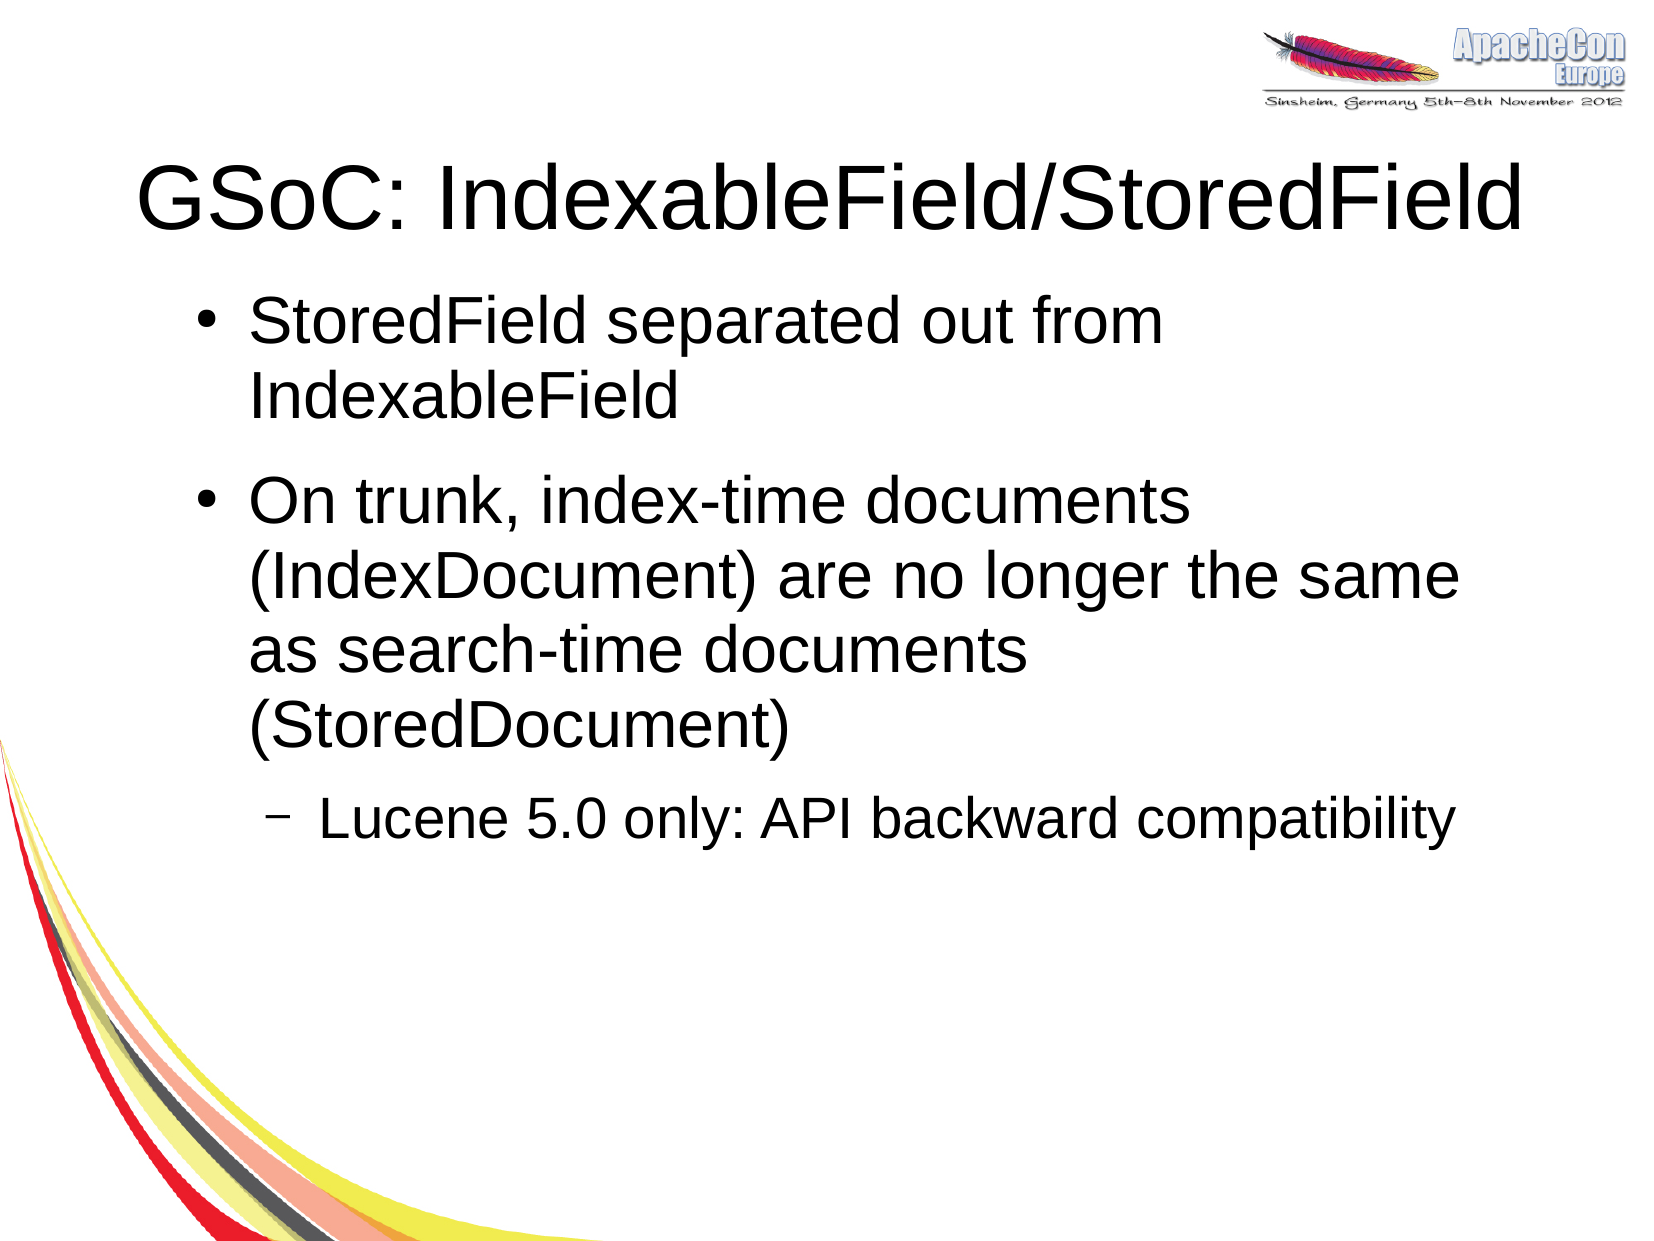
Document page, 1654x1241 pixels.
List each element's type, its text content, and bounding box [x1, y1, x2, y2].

title GSoC: IndexableField/StoredField [135, 141, 1606, 254]
list StoredField separated out from IndexableField On trunk, index-time documents (IndexDocument) are no longer the same as search-time documents (StoredDocument) Lucene 5.0 only: API backward compatibility [177, 283, 1536, 1004]
picture [0, 0, 1654, 1241]
